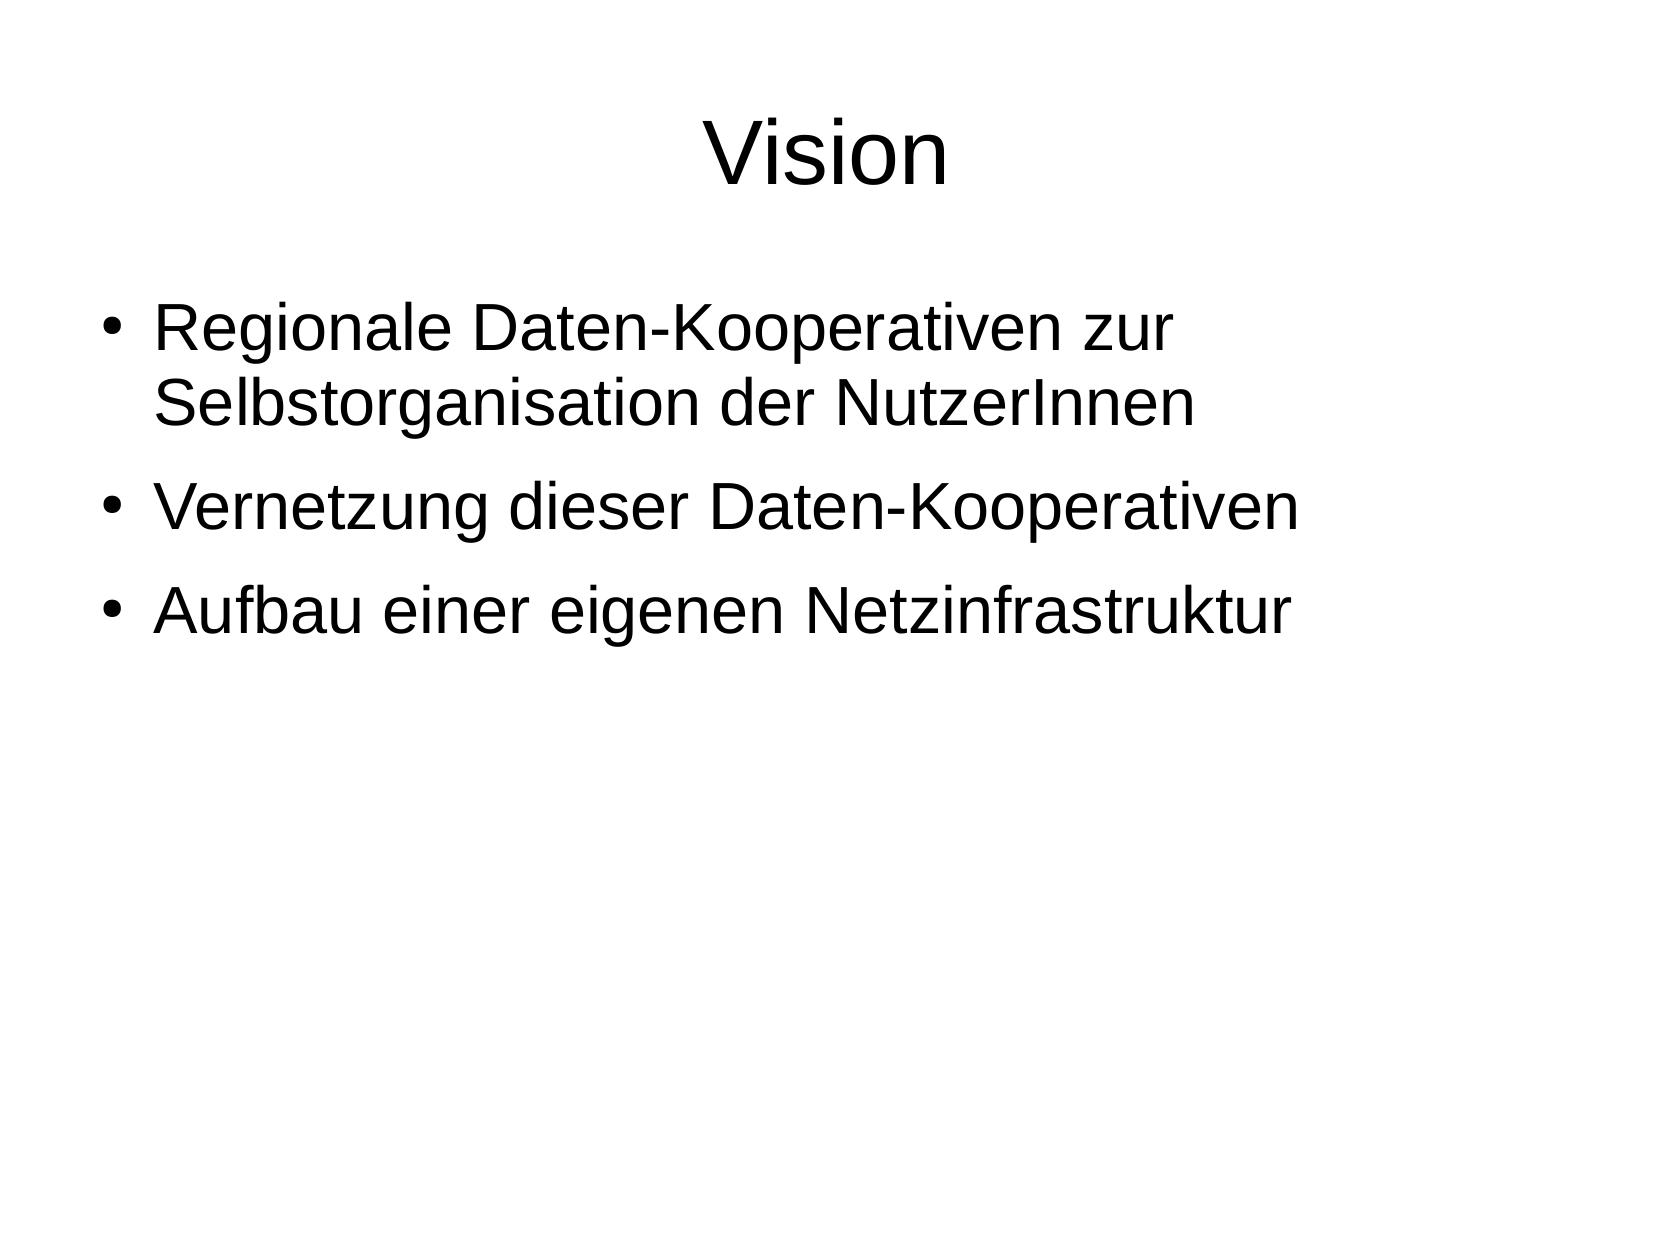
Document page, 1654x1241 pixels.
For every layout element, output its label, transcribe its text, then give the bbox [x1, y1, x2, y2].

list Regionale Daten-Kooperativen zur Selbstorganisation der NutzerInnen Vernetzung dieser Daten-Kooperativen Aufbau einer eigenen Netzinfrastruktur [82, 290, 1538, 1010]
title Vision [82, 49, 1571, 257]
